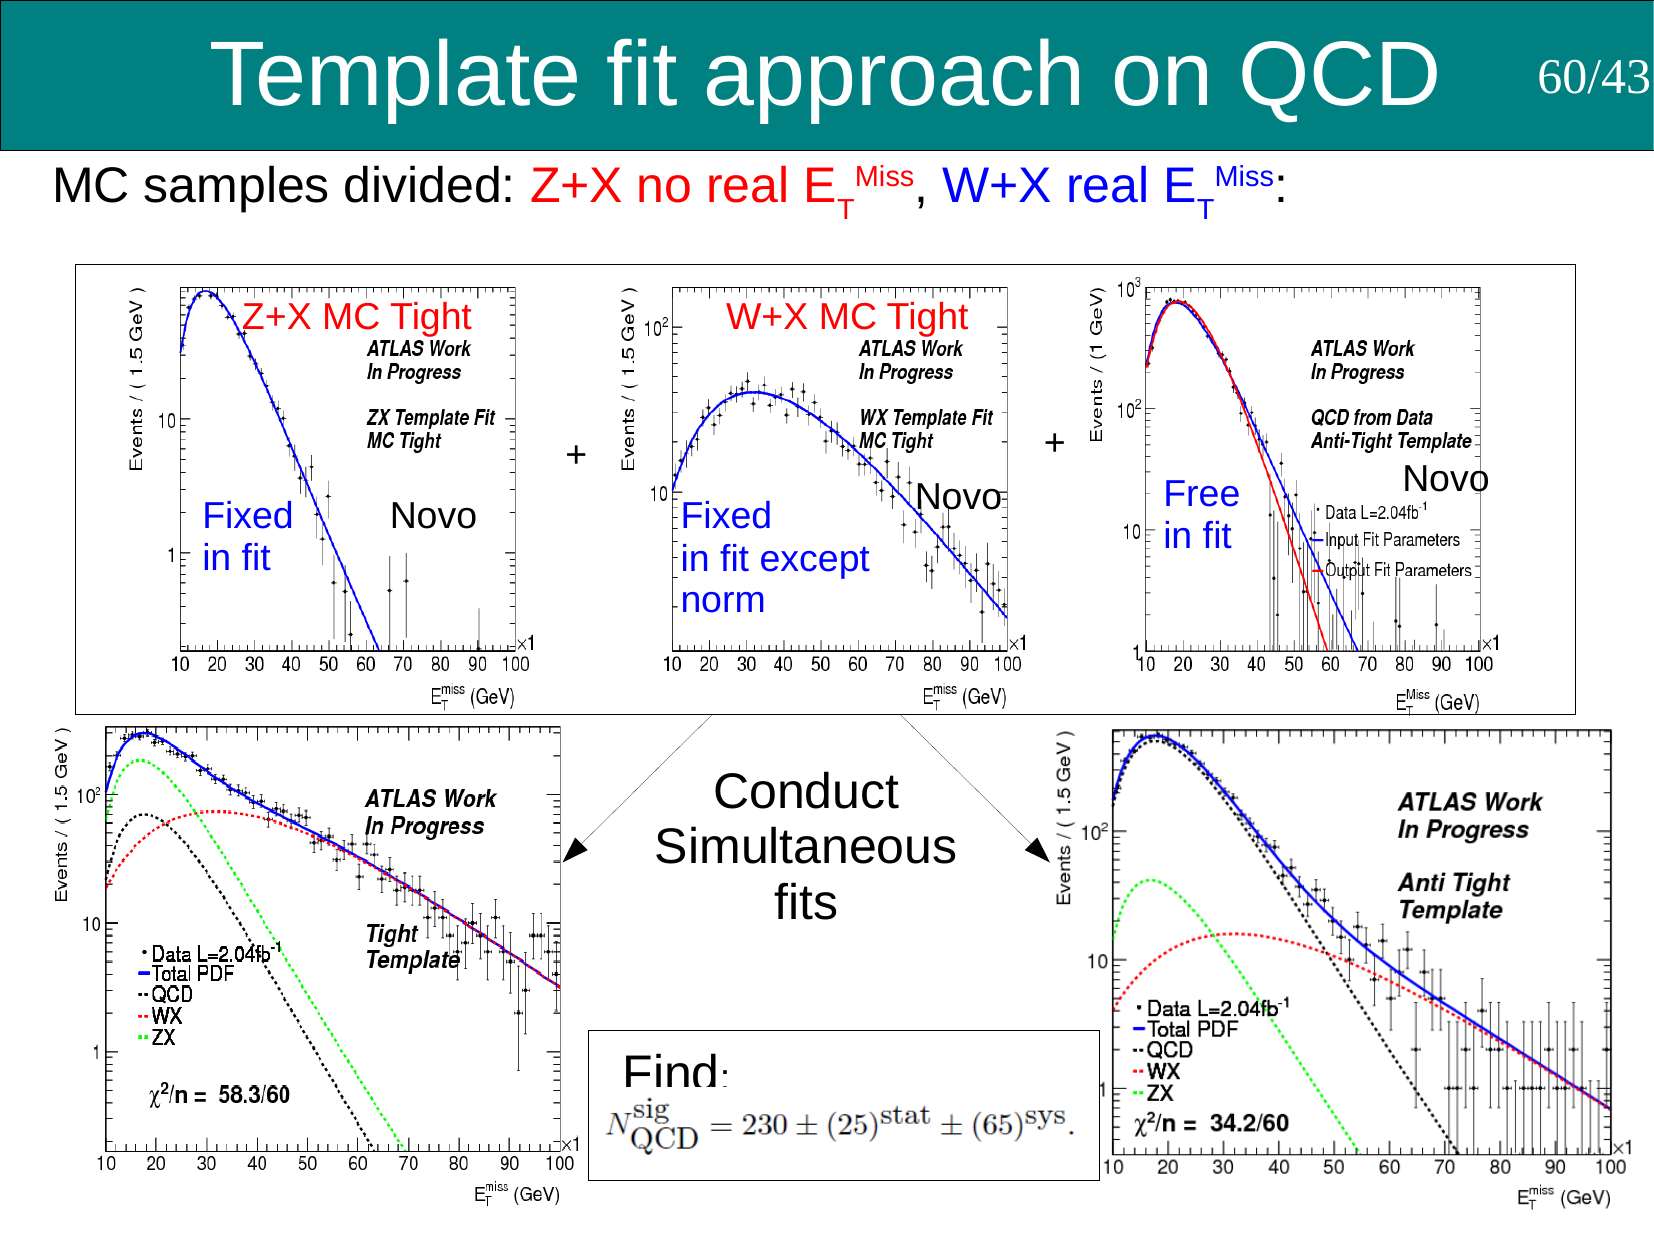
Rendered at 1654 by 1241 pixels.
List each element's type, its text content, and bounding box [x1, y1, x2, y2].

text_box Novo [900, 468, 1051, 526]
picture [41, 674, 579, 1211]
title Template fit approach on QCD [82, 22, 1571, 126]
text_box Conduct Simultaneous fits [637, 755, 976, 938]
text_box Fixed in fit except norm [665, 487, 929, 629]
picture [604, 715, 710, 724]
picture [76, 265, 579, 714]
text_box Free in fit [1148, 465, 1412, 564]
picture [600, 1031, 1099, 1180]
picture [1042, 265, 1575, 714]
text_box Find: [607, 1037, 983, 1087]
text_box + [1029, 414, 1067, 472]
text_box MC samples divided: Z+X no real ETMiss, W+X real ETMiss: [37, 150, 1613, 233]
text_box Novo [1387, 450, 1538, 507]
picture [1042, 677, 1634, 1214]
picture [704, 715, 908, 724]
text_box Z+X MC Tight [227, 288, 490, 346]
picture [902, 715, 1028, 724]
text_box Novo [375, 487, 526, 545]
text_box + [550, 426, 589, 483]
text_box Fixed in fit [187, 487, 451, 587]
text_box W+X MC Tight [711, 288, 1013, 346]
picture [604, 265, 1028, 714]
